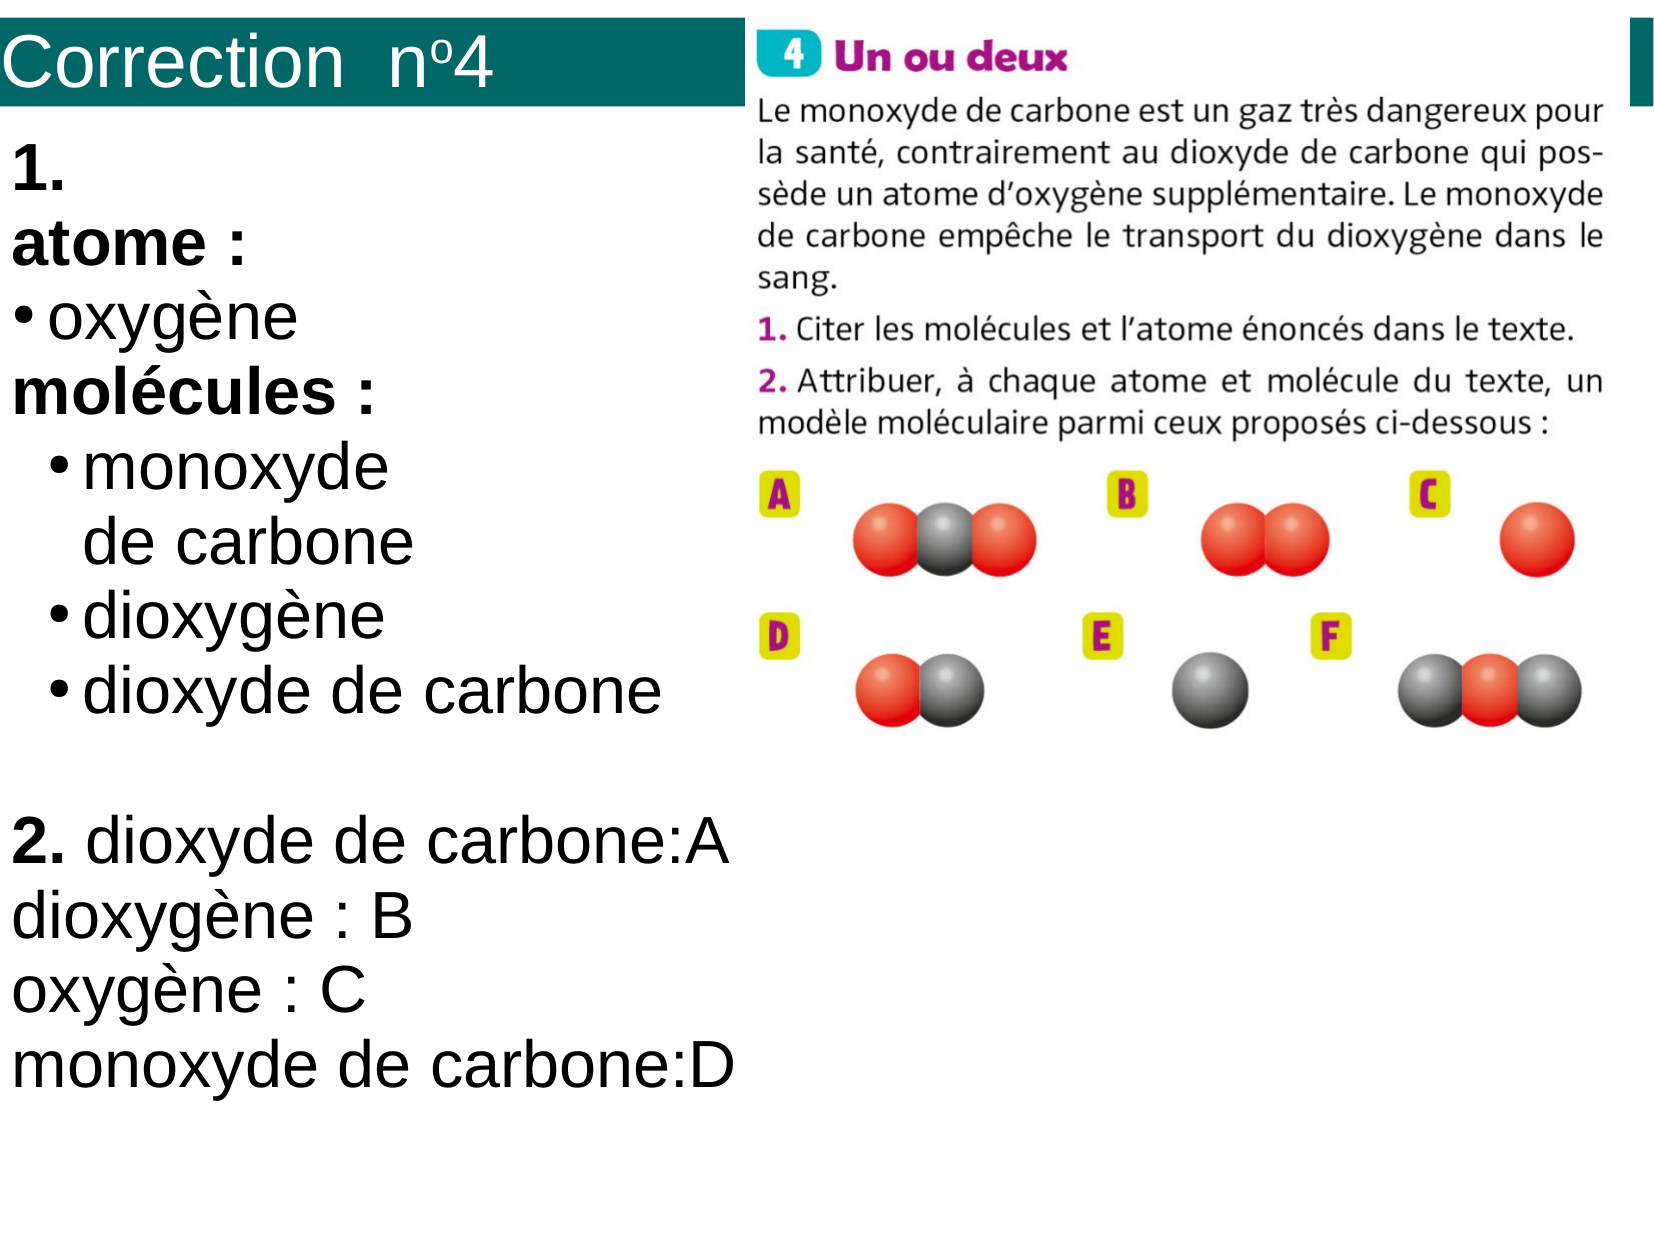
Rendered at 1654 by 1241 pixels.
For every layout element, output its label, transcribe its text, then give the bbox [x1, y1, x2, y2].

picture [745, 15, 1630, 768]
subtitle 1. atome : oxygène molécules : monoxyde de carbone dioxygène dioxyde de carbone 2. dioxyde de carbone:A dioxygène : B oxygène : C monoxyde de carbone:D [11, 129, 1642, 1229]
title Correction no4 [0, 17, 745, 107]
title Correction no4 [1630, 17, 1654, 107]
